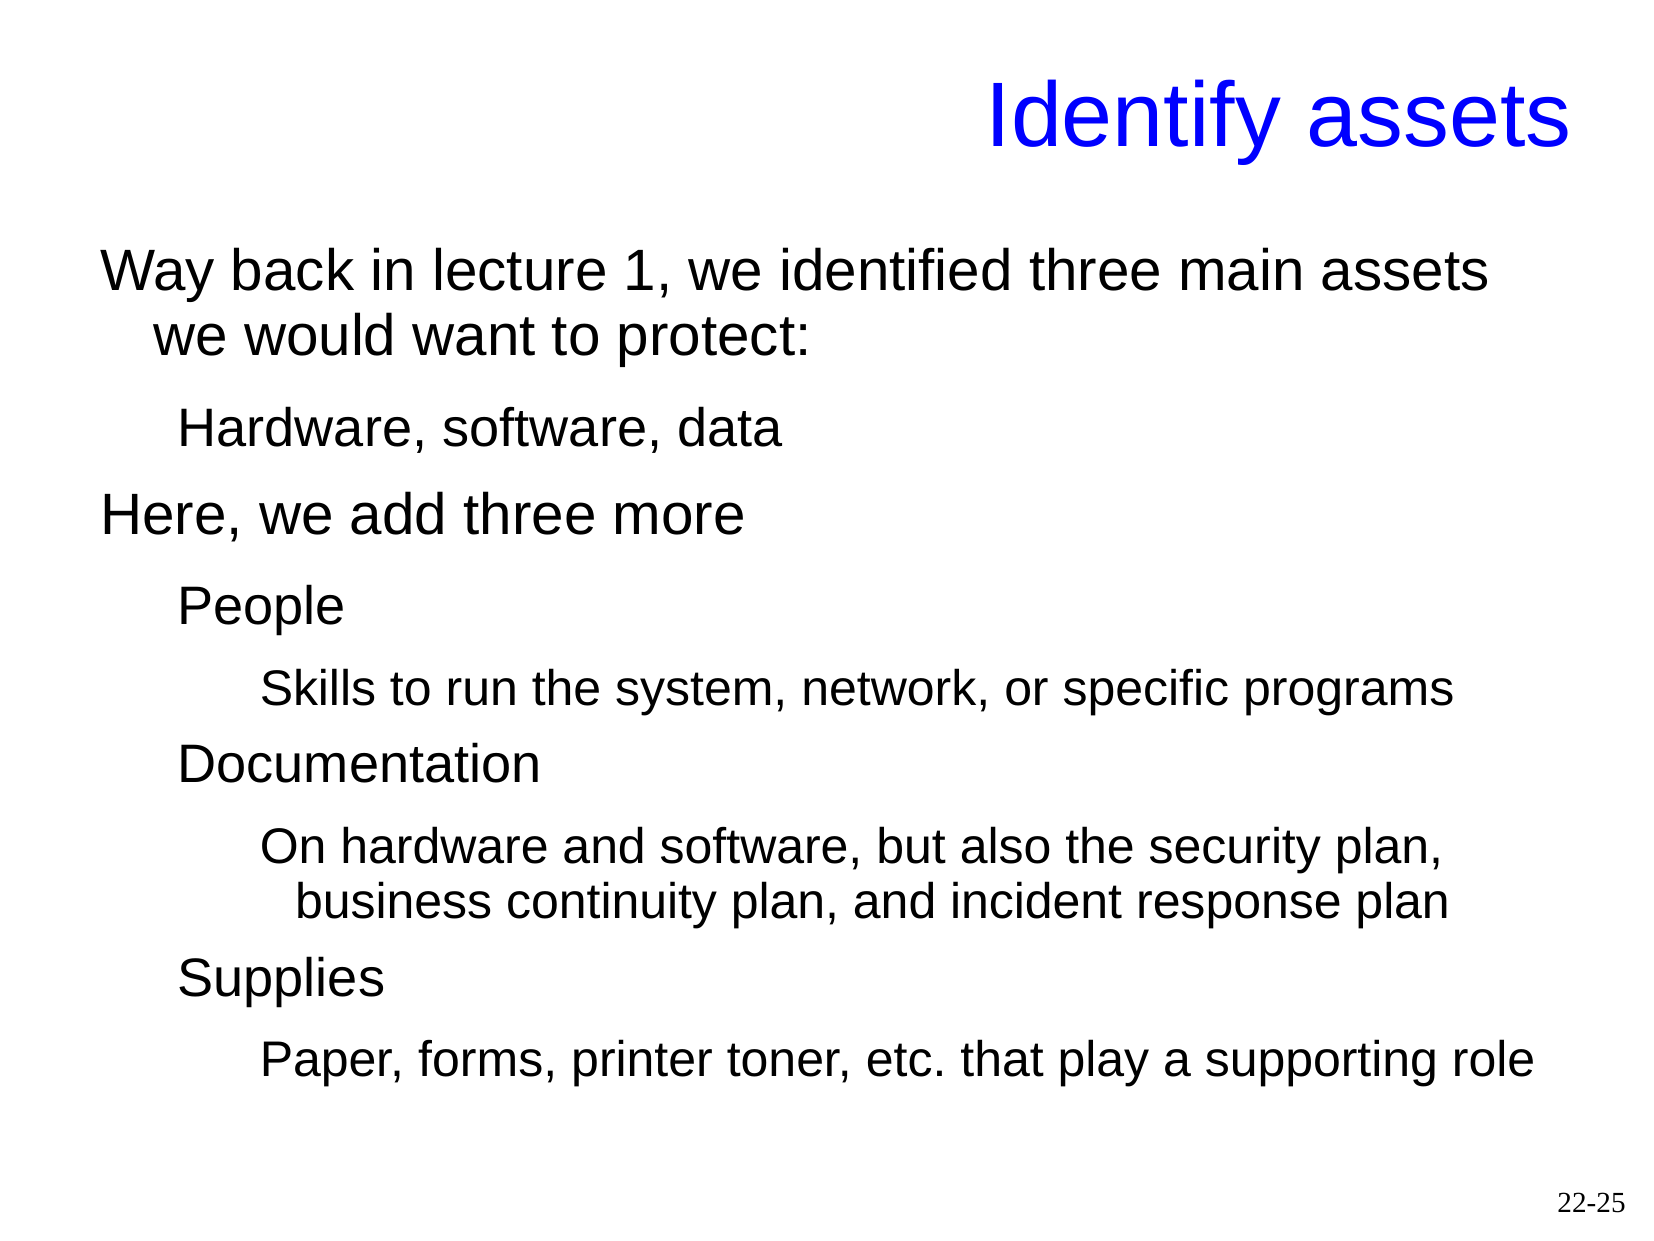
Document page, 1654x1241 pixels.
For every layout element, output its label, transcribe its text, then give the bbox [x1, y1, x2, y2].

list Way back in lecture 1, we identified three main assets we would want to protect: Hardware, software, data Here, we add three more People Skills to run the system, network, or specific programs Documentation On hardware and software, but also the security plan, business continuity plan, and incident response plan Supplies Paper, forms, printer toner, etc. that play a supporting role [82, 237, 1571, 1156]
title Identify assets [84, 18, 1573, 211]
